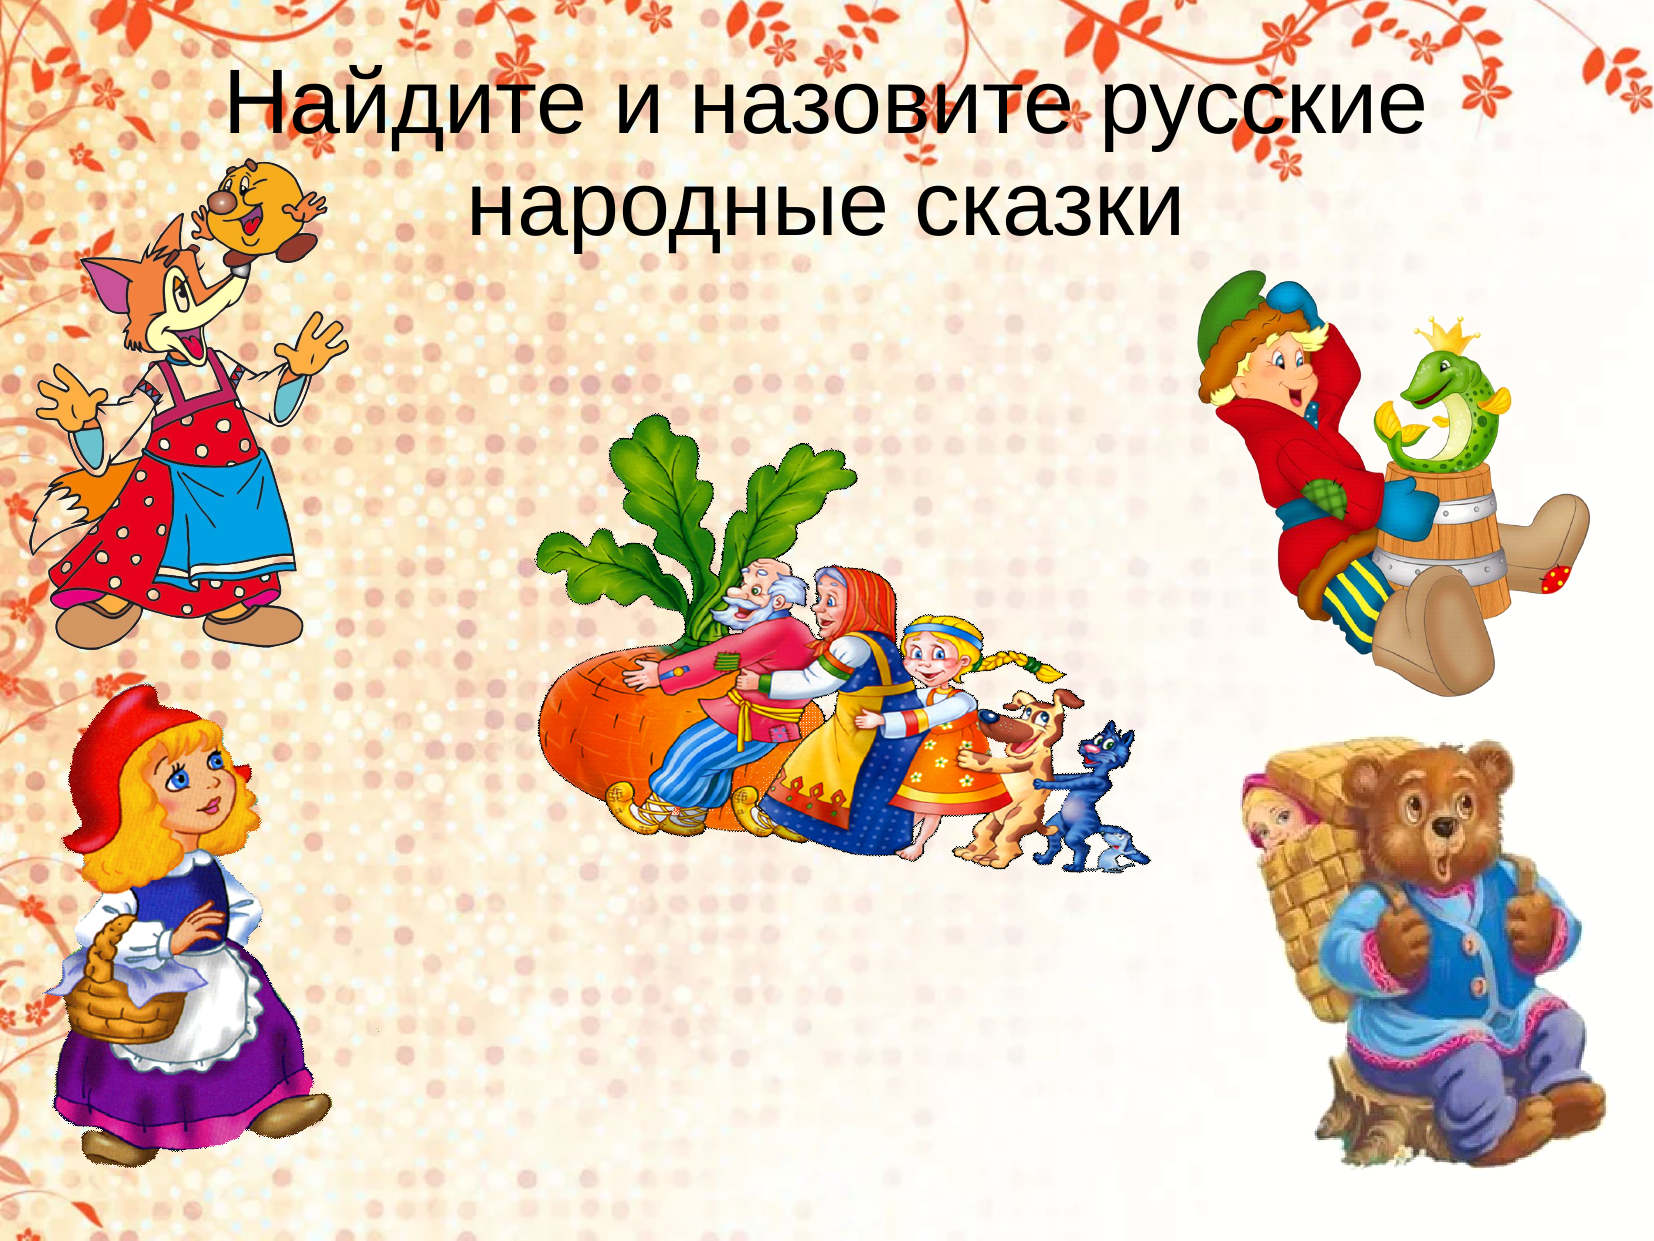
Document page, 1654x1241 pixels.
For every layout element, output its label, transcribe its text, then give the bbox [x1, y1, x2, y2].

title Найдите и назовите русские народные сказки [82, 49, 1571, 257]
picture [0, 0, 1654, 1241]
